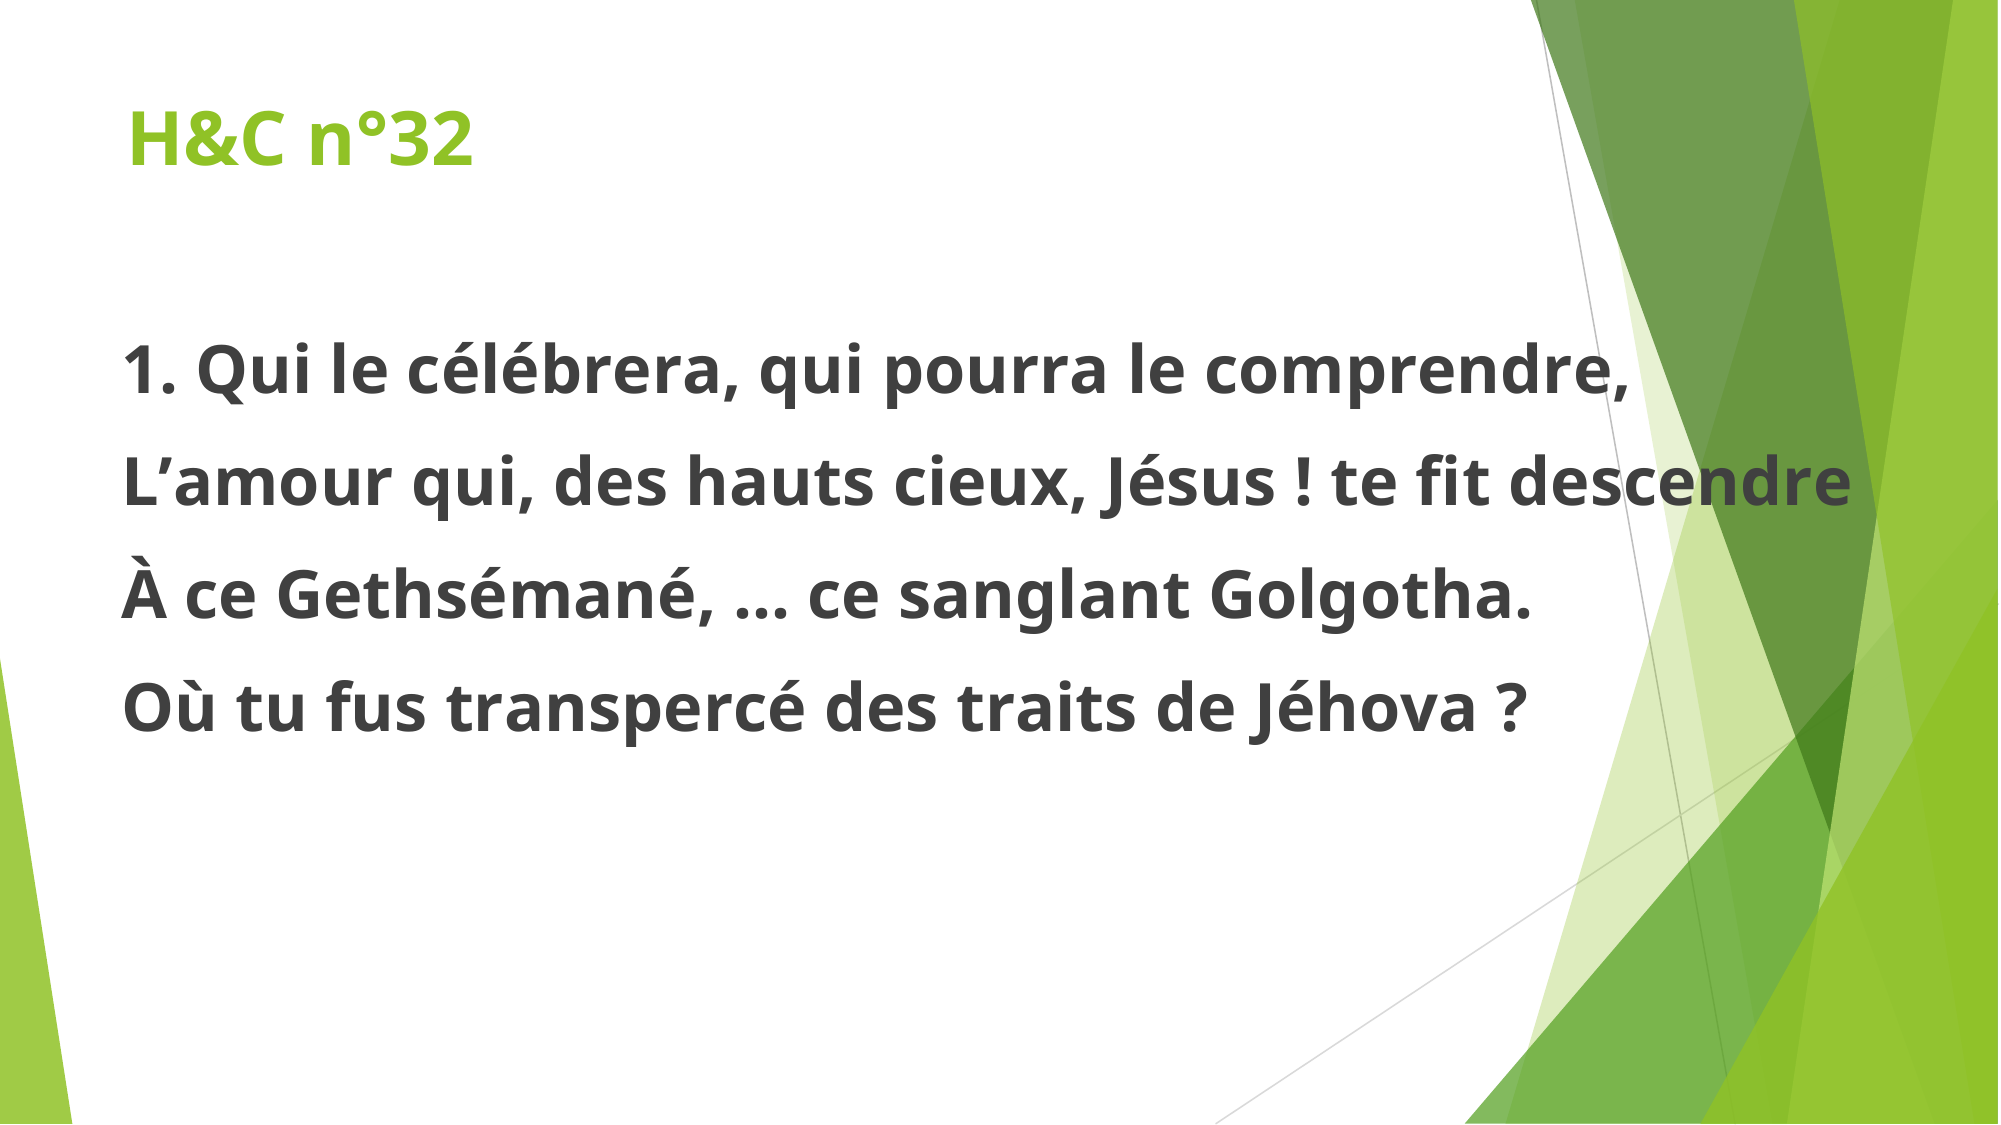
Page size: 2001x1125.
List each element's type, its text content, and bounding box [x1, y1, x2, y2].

text_box H&C n°32 [111, 82, 1522, 213]
text_box 1. Qui le célébrera, qui pourra le comprendre, L’amour qui, des hauts cieux, Jésus ! te fit descendre À ce Gethsémané, ... ce sanglant Golgotha. Où tu fus transpercé des traits de Jéhova ? [106, 307, 1973, 1037]
